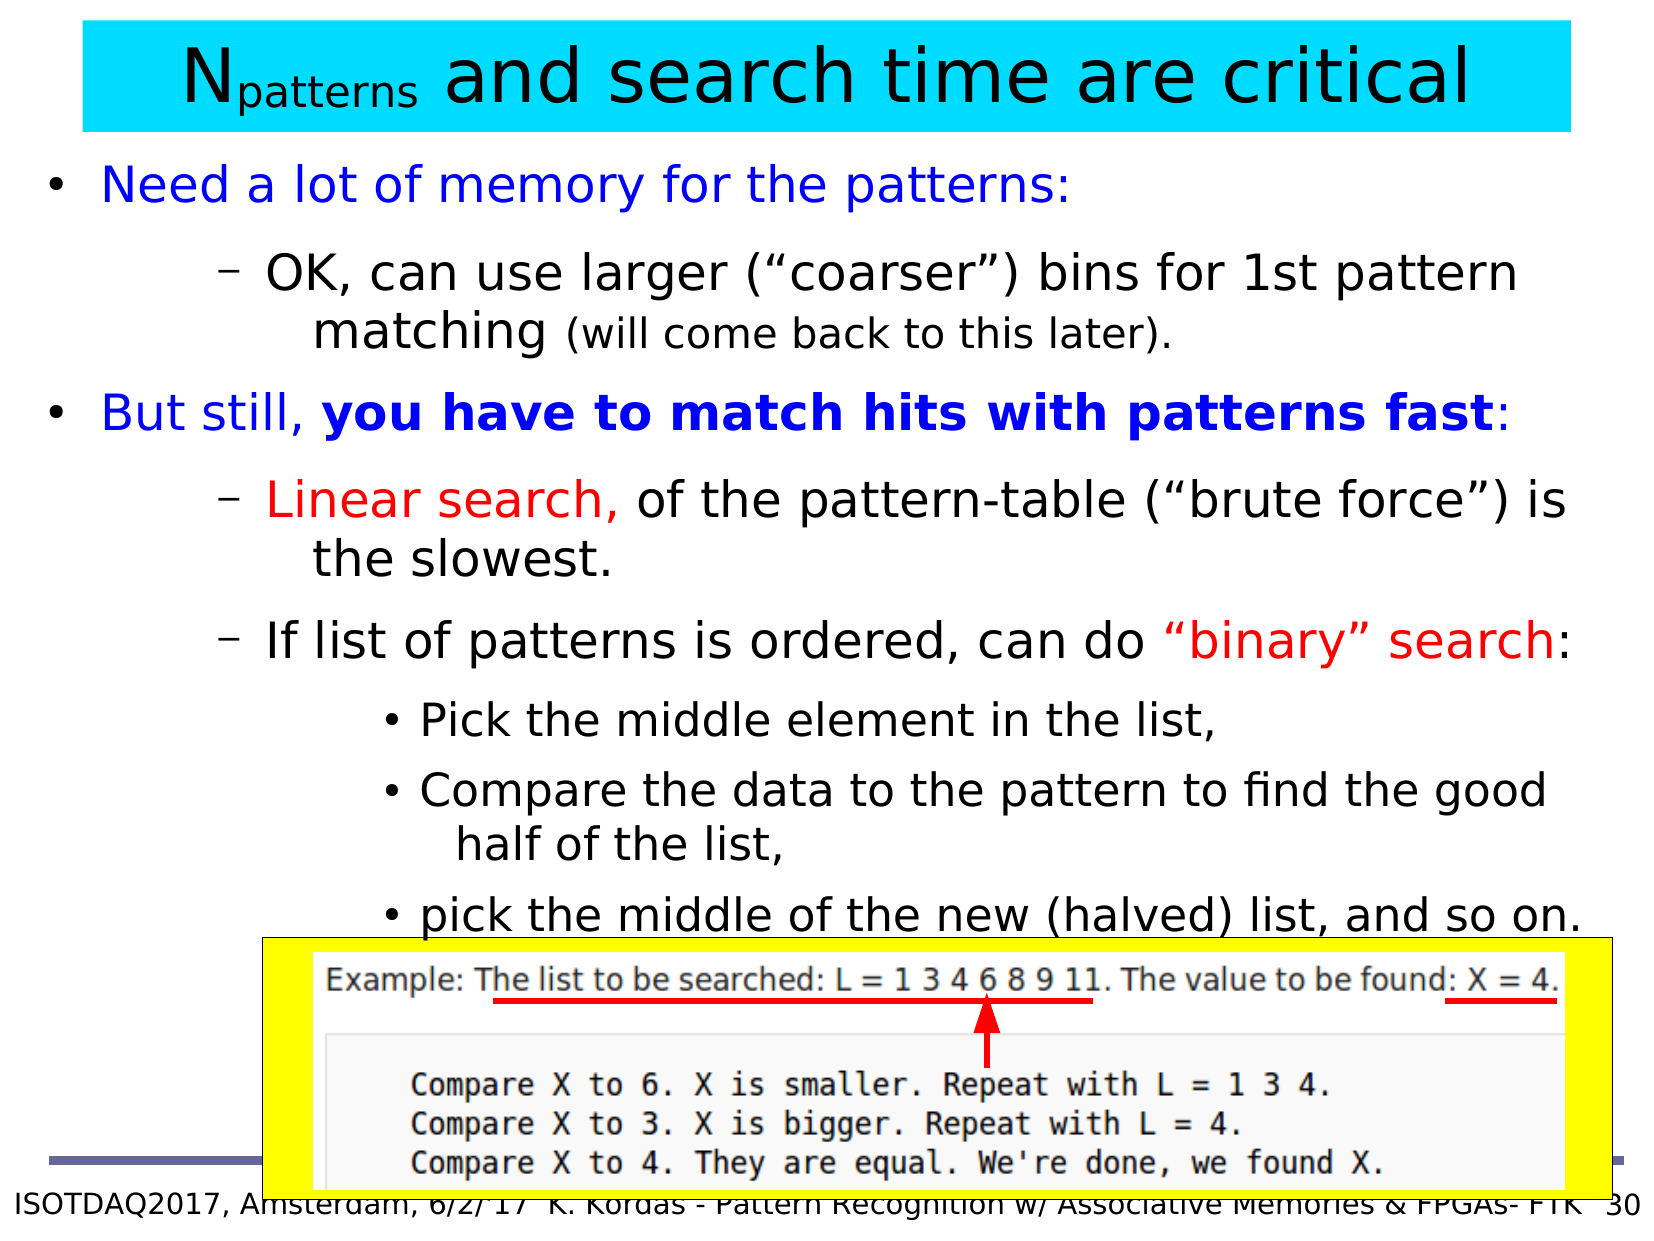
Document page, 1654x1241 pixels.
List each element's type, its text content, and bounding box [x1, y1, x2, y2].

list Need a lot of memory for the patterns: OK, can use larger (“coarser”) bins for 1st pattern matching (will come back to this later). But still, you have to match hits with patterns fast: Linear search, of the pattern-table (“brute force”) is the slowest. If list of patterns is ordered, can do “binary” search: Pick the middle element in the list, Compare the data to the pattern to find the good half of the list, pick the middle of the new (halved) list, and so on. [29, 155, 1601, 1133]
title Npatterns and search time are critical [82, 20, 1571, 132]
text_box [262, 937, 1613, 1200]
picture [313, 952, 1565, 1190]
